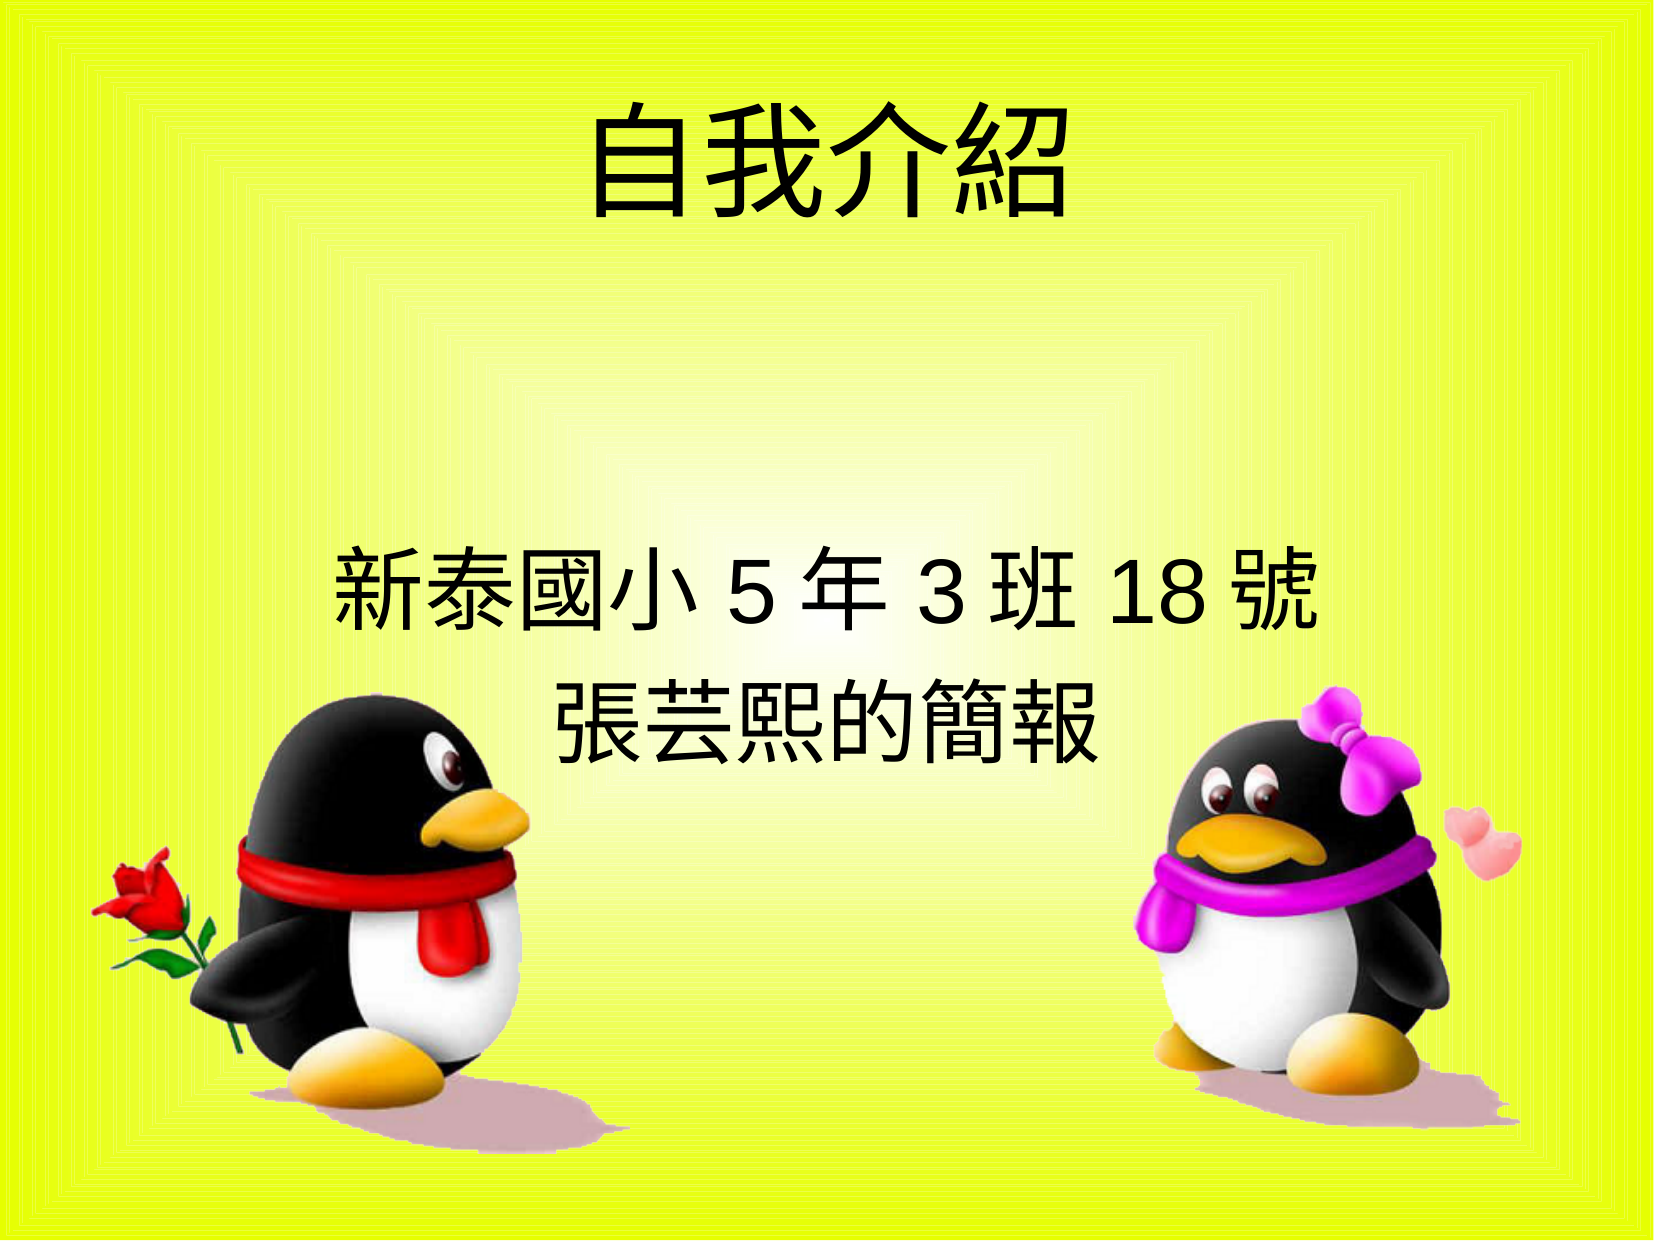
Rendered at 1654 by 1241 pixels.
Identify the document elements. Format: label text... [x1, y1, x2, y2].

picture [1133, 684, 1524, 1134]
subtitle 新泰國小5年3班18號 張芸熙的簡報 [82, 290, 1571, 1010]
picture [86, 692, 630, 1154]
title 自我介紹 [82, 49, 1571, 257]
